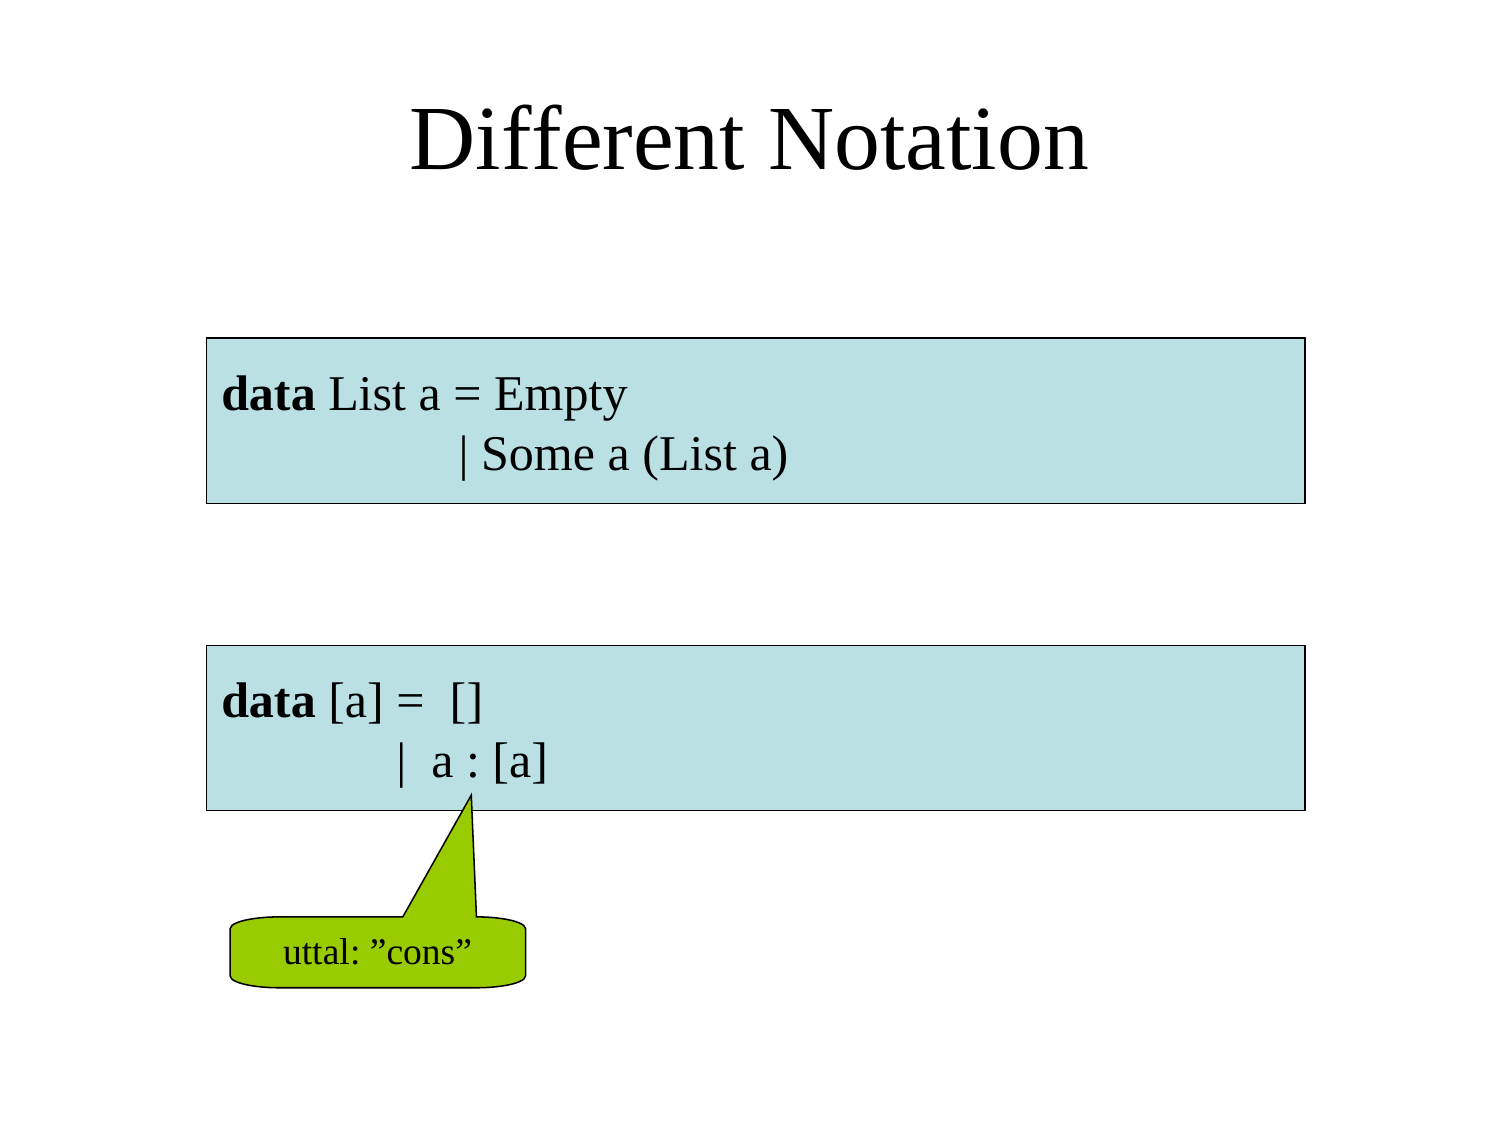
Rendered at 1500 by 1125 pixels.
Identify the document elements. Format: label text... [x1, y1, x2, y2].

text_box data [a] = [] | a : [a] [206, 645, 1305, 811]
text_box uttal: ”cons” [230, 795, 526, 988]
text_box data List a = Empty | Some a (List a) [206, 338, 1305, 504]
title Different Notation [75, 45, 1426, 233]
